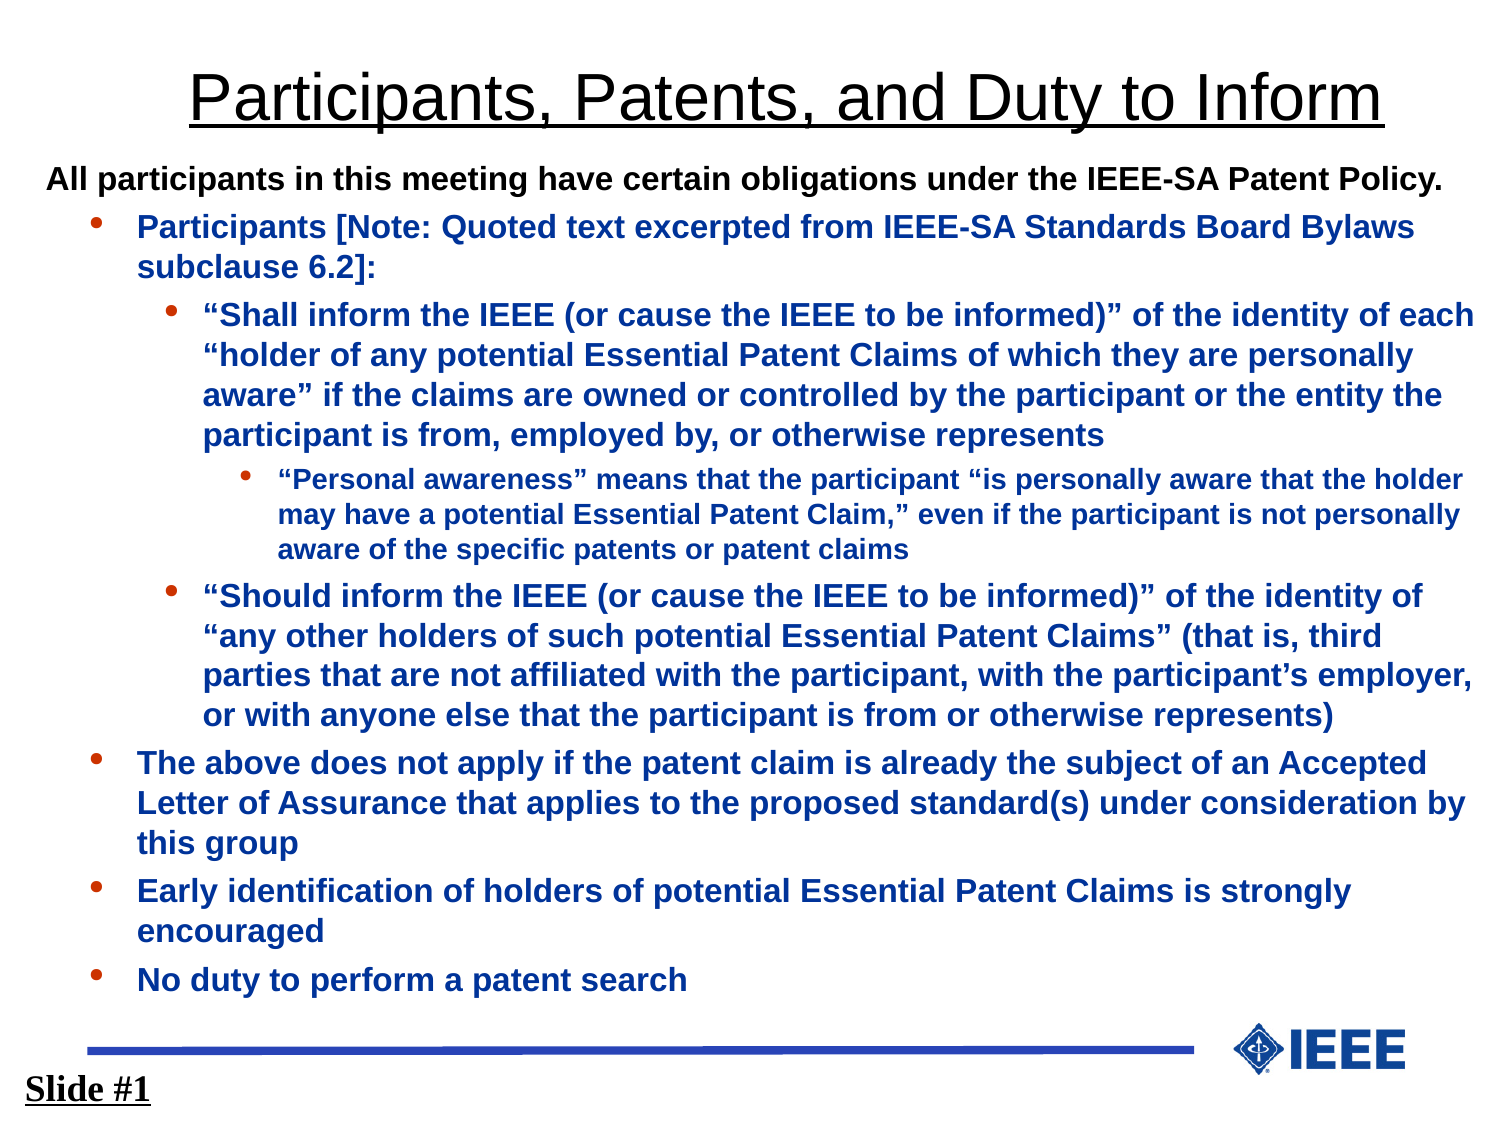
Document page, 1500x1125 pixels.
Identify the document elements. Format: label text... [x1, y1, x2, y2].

text_box Slide #1 [10, 1056, 167, 1117]
title Participants, Patents, and Duty to Inform [49, 24, 1500, 149]
list All participants in this meeting have certain obligations under the IEEE-SA Patent Policy. Participants [Note: Quoted text excerpted from IEEE-SA Standards Board Bylaws subclause 6.2]: “Shall inform the IEEE (or cause the IEEE to be informed)” of the identity of each “holder of any potential Essential Patent Claims of which they are personally aware” if the claims are owned or controlled by the participant or the entity the participant is from, employed by, or otherwise represents “Personal awareness” means that the participant “is personally aware that the holder may have a potential Essential Patent Claim,” even if the participant is not personally aware of the specific patents or patent claims “Should inform the IEEE (or cause the IEEE to be informed)” of the identity of “any other holders of such potential Essential Patent Claims” (that is, third parties that are not affiliated with the participant, with the participant’s employer, or with anyone else that the participant is from or otherwise represents) The above does not apply if the patent claim is already the subject of an Accepted Letter of Assurance that applies to the proposed standard(s) under consideration by this group Early identification of holders of potential Essential Patent Claims is strongly encouraged No duty to perform a patent search [0, 149, 1500, 1006]
picture [1230, 1021, 1406, 1076]
